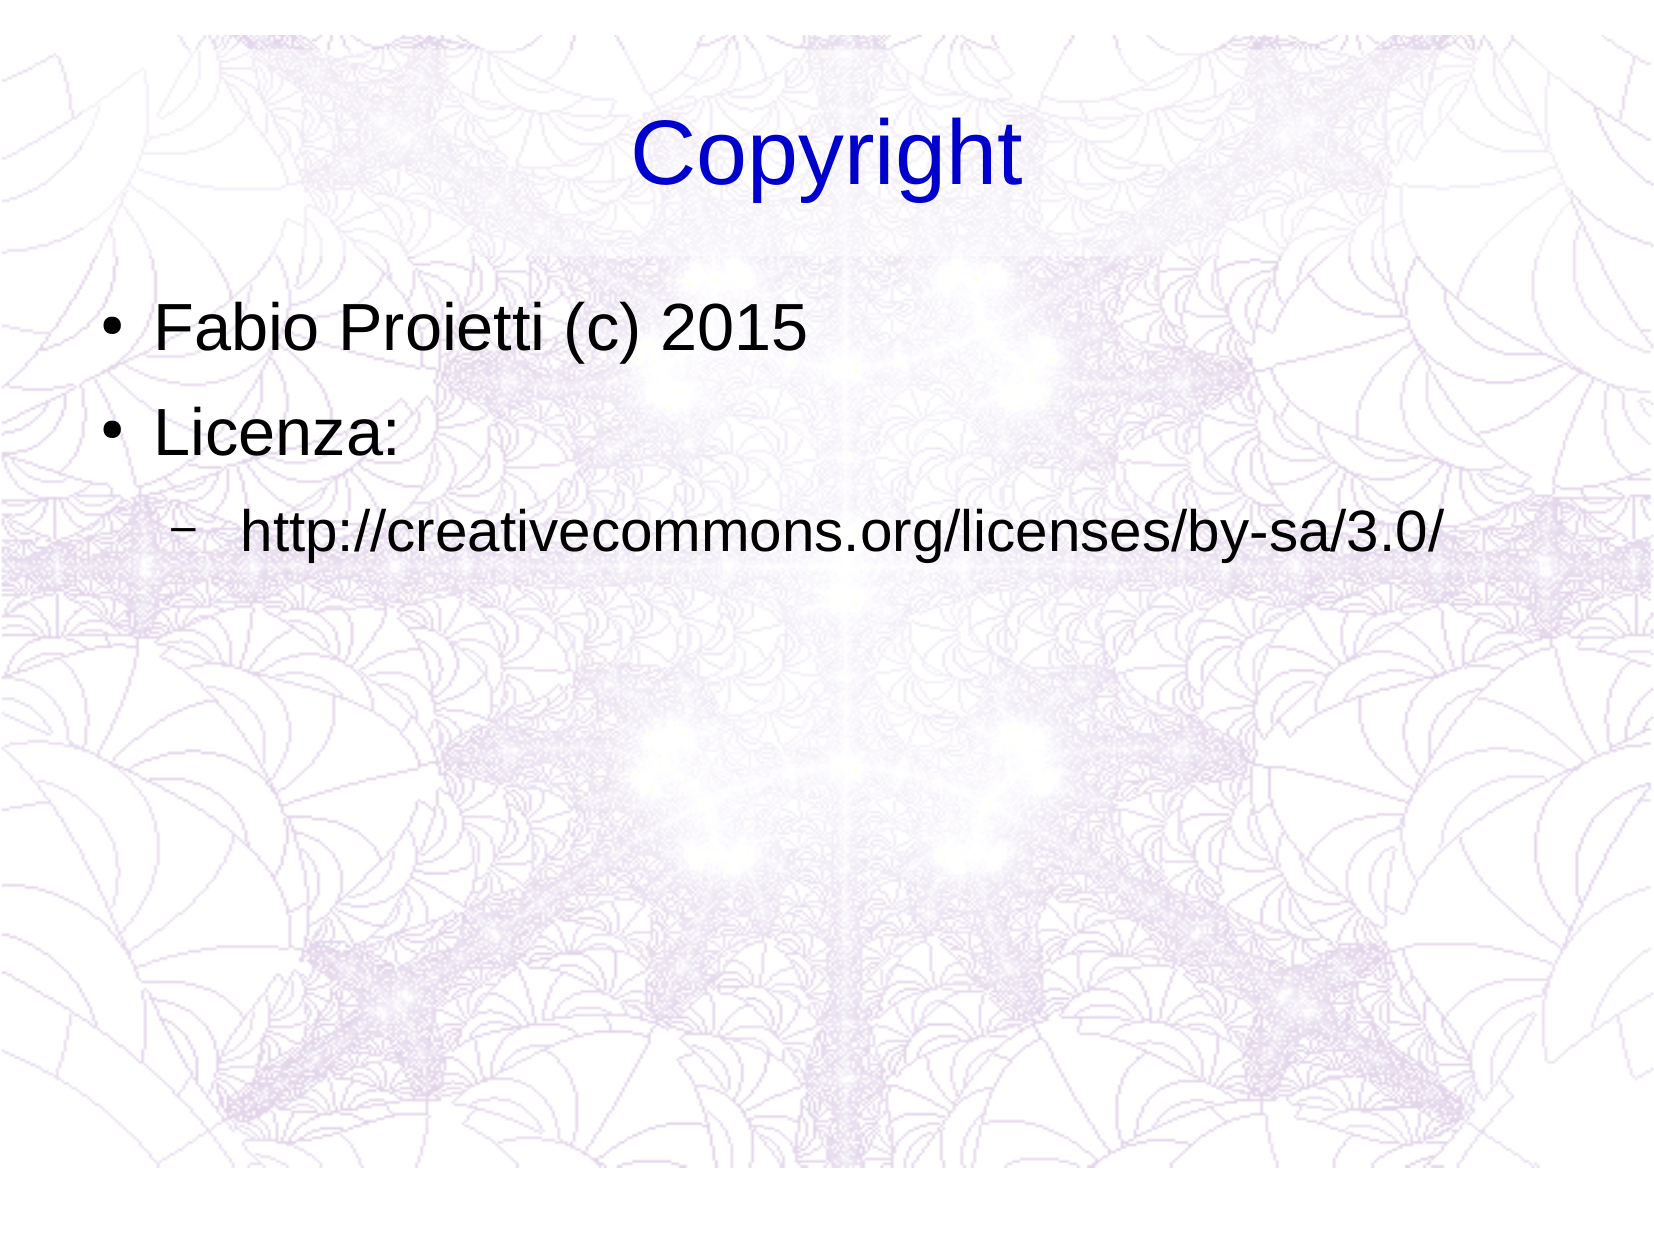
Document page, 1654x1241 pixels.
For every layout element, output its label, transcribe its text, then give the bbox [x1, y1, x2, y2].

list Fabio Proietti (c) 2015 Licenza: http://creativecommons.org/licenses/by-sa/3.0/ [82, 290, 1571, 1010]
title Copyright [82, 49, 1571, 257]
